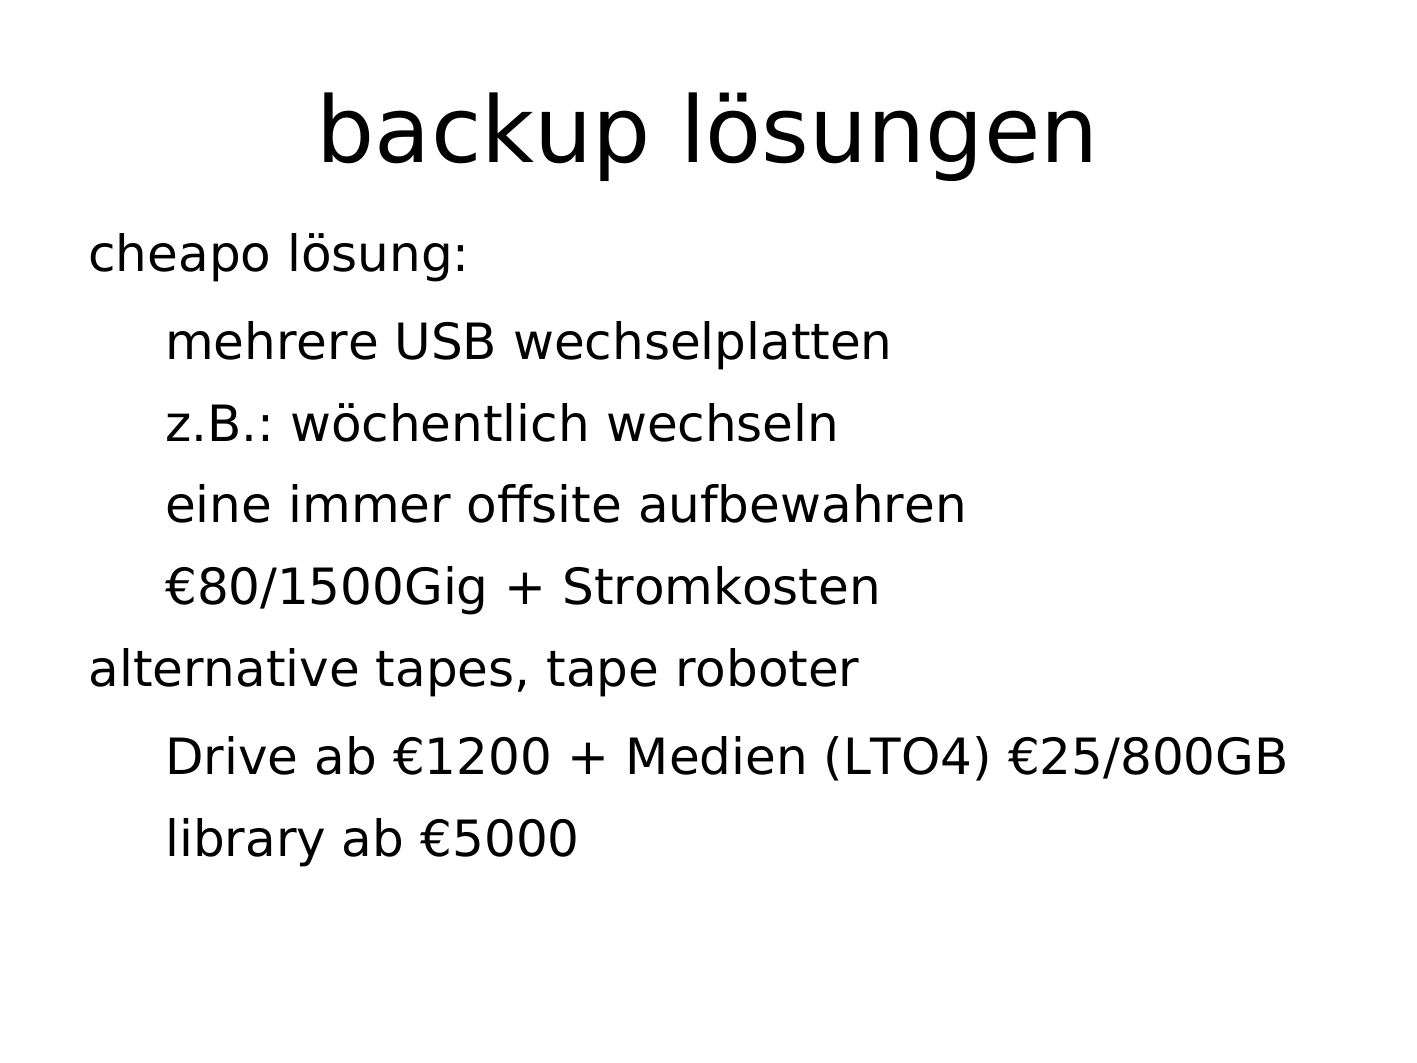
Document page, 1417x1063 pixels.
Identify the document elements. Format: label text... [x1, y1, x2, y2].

list cheapo lösung: mehrere USB wechselplatten z.B.: wöchentlich wechseln eine immer offsite aufbewahren €80/1500Gig + Stromkosten alternative tapes, tape roboter Drive ab €1200 + Medien (LTO4) €25/800GB library ab €5000 [70, 225, 1346, 950]
title backup lösungen [70, 49, 1346, 213]
